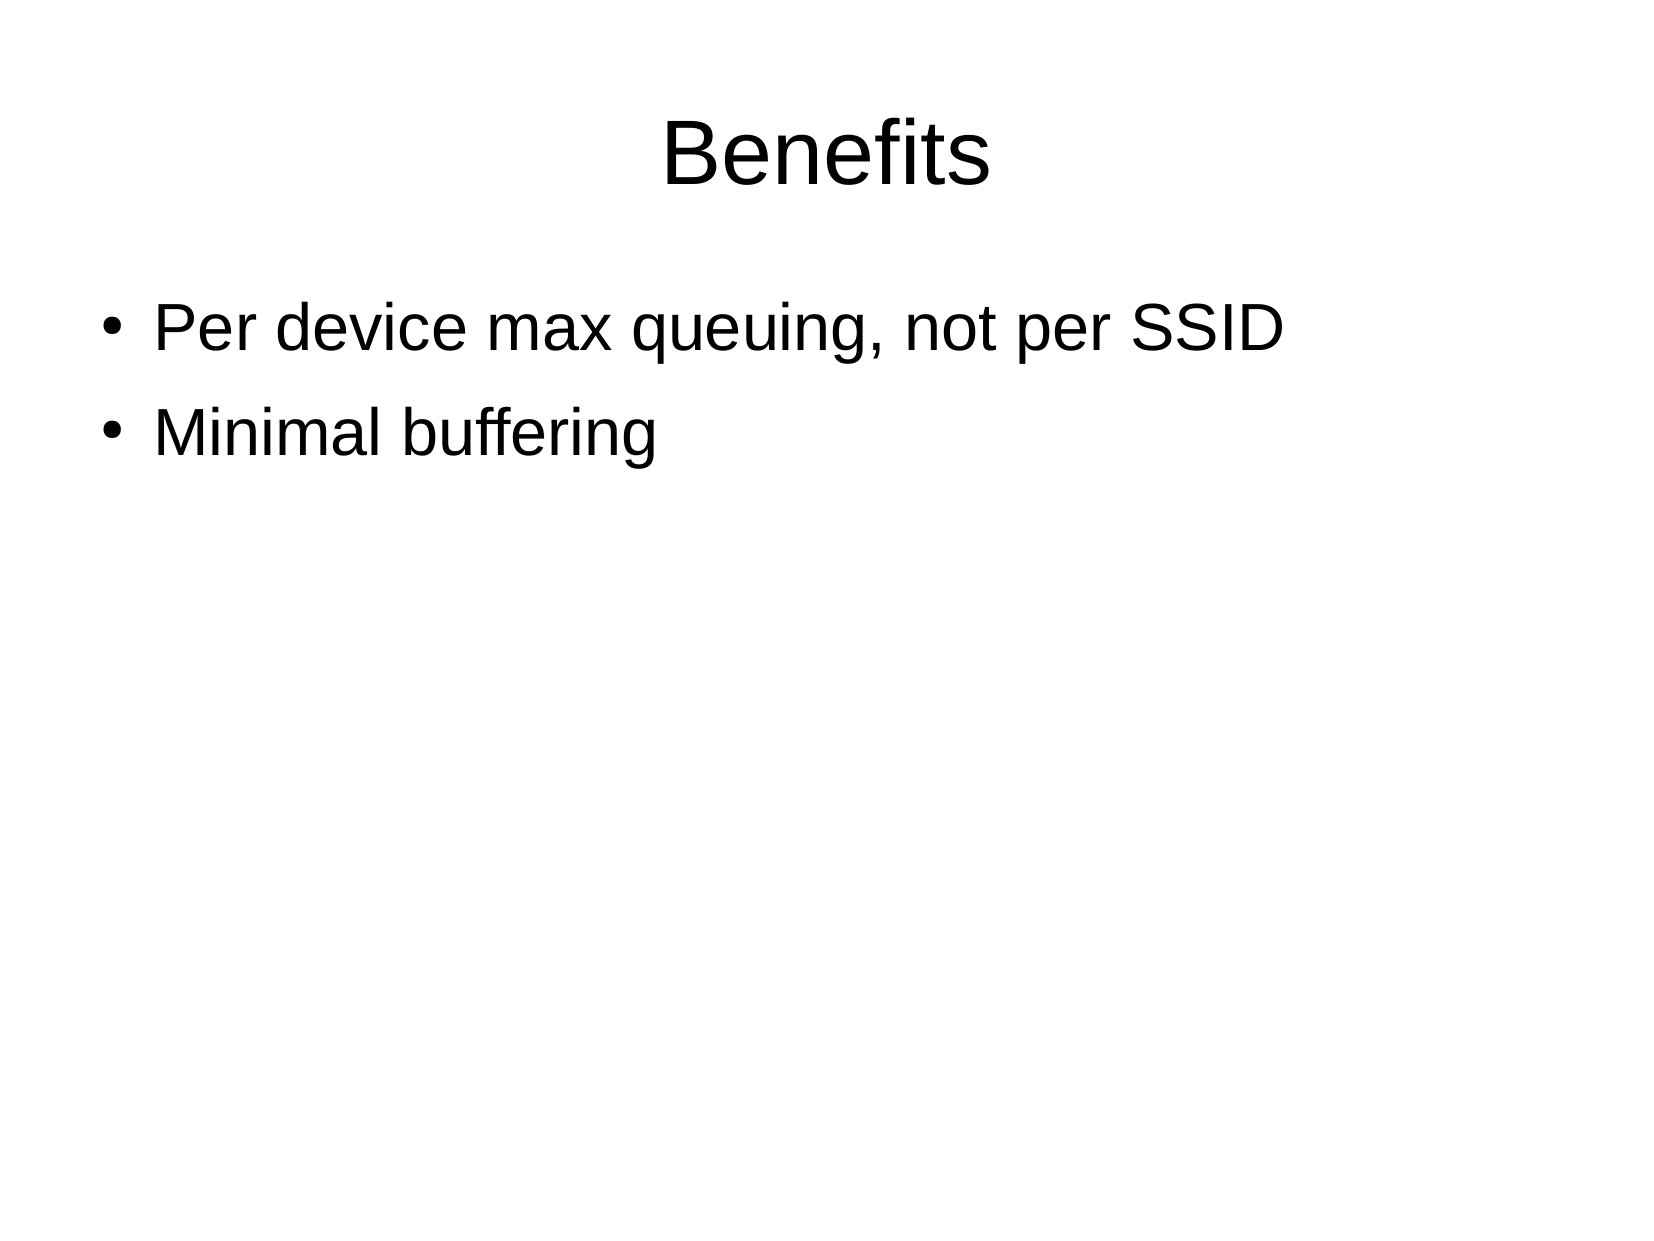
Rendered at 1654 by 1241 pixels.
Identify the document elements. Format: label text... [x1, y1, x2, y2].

list Per device max queuing, not per SSID Minimal buffering [82, 290, 1571, 1010]
title Benefits [82, 49, 1571, 257]
